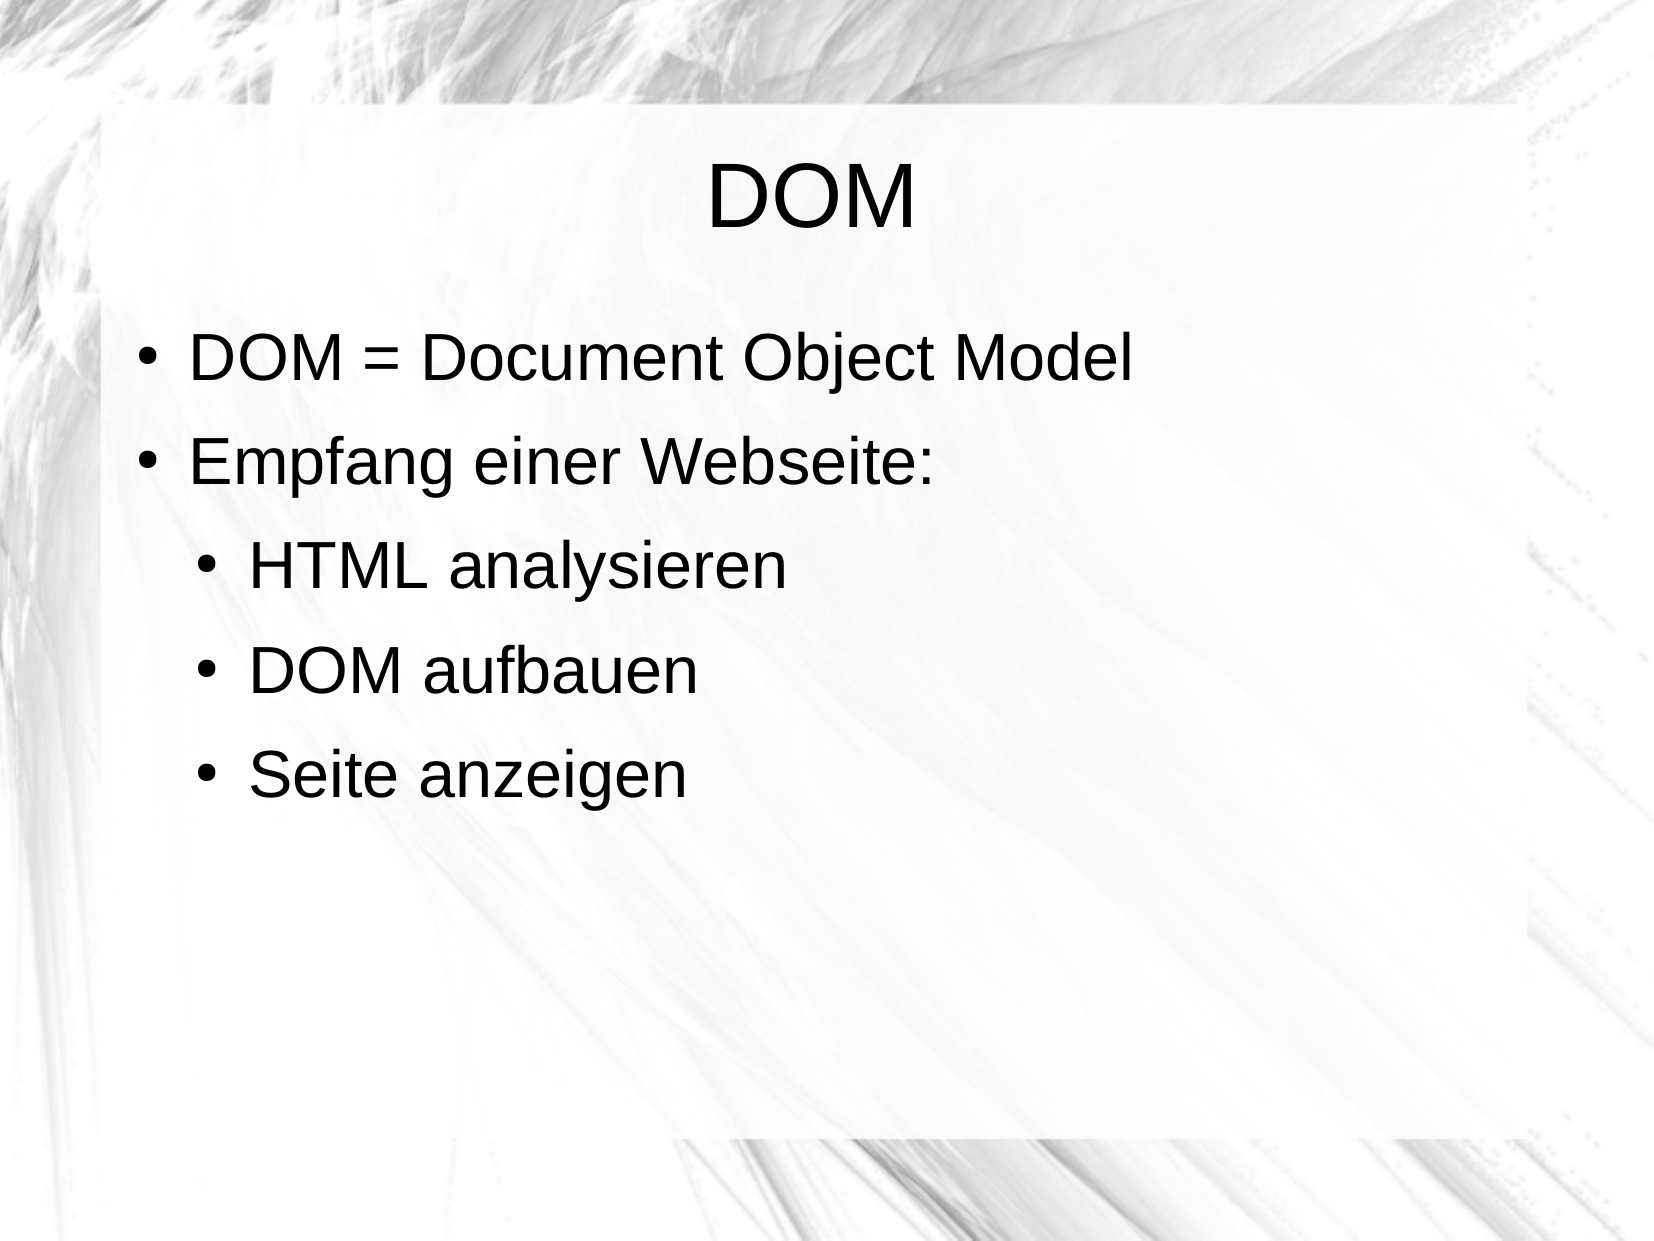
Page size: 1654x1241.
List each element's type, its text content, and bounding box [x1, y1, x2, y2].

title DOM [118, 112, 1506, 281]
list DOM = Document Object Model Empfang einer Webseite: HTML analysieren DOM aufbauen Seite anzeigen [118, 319, 1571, 1040]
picture [0, 0, 1654, 1241]
